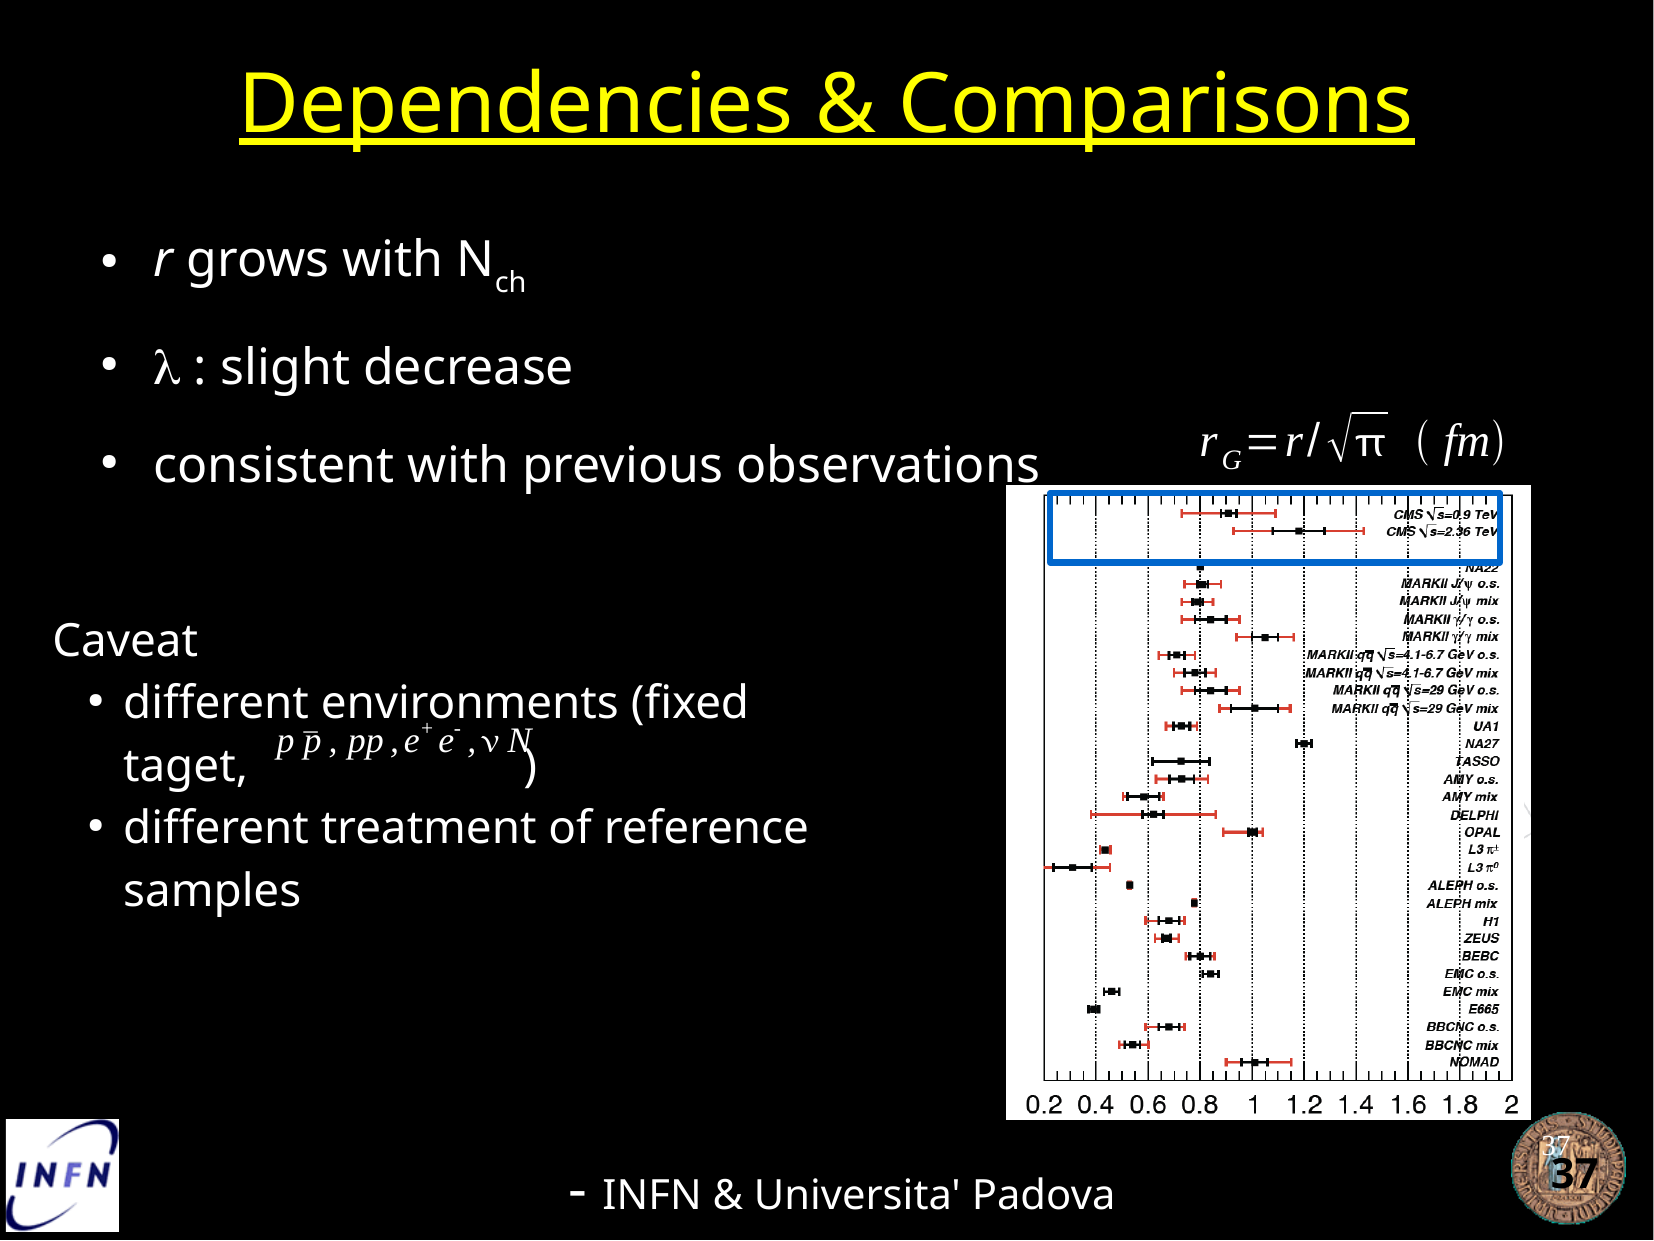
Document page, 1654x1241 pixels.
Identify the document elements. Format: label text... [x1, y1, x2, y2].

chart [261, 716, 541, 765]
picture [5, 1119, 119, 1232]
title Dependencies & Comparisons [82, 43, 1571, 157]
list r grows with Nch l : slight decrease consistent with previous observations [82, 222, 1613, 494]
picture [1006, 485, 1626, 1226]
text_box Caveat different environments (fixed taget, ) different treatment of reference samples [37, 600, 863, 1126]
chart [1186, 409, 1519, 474]
